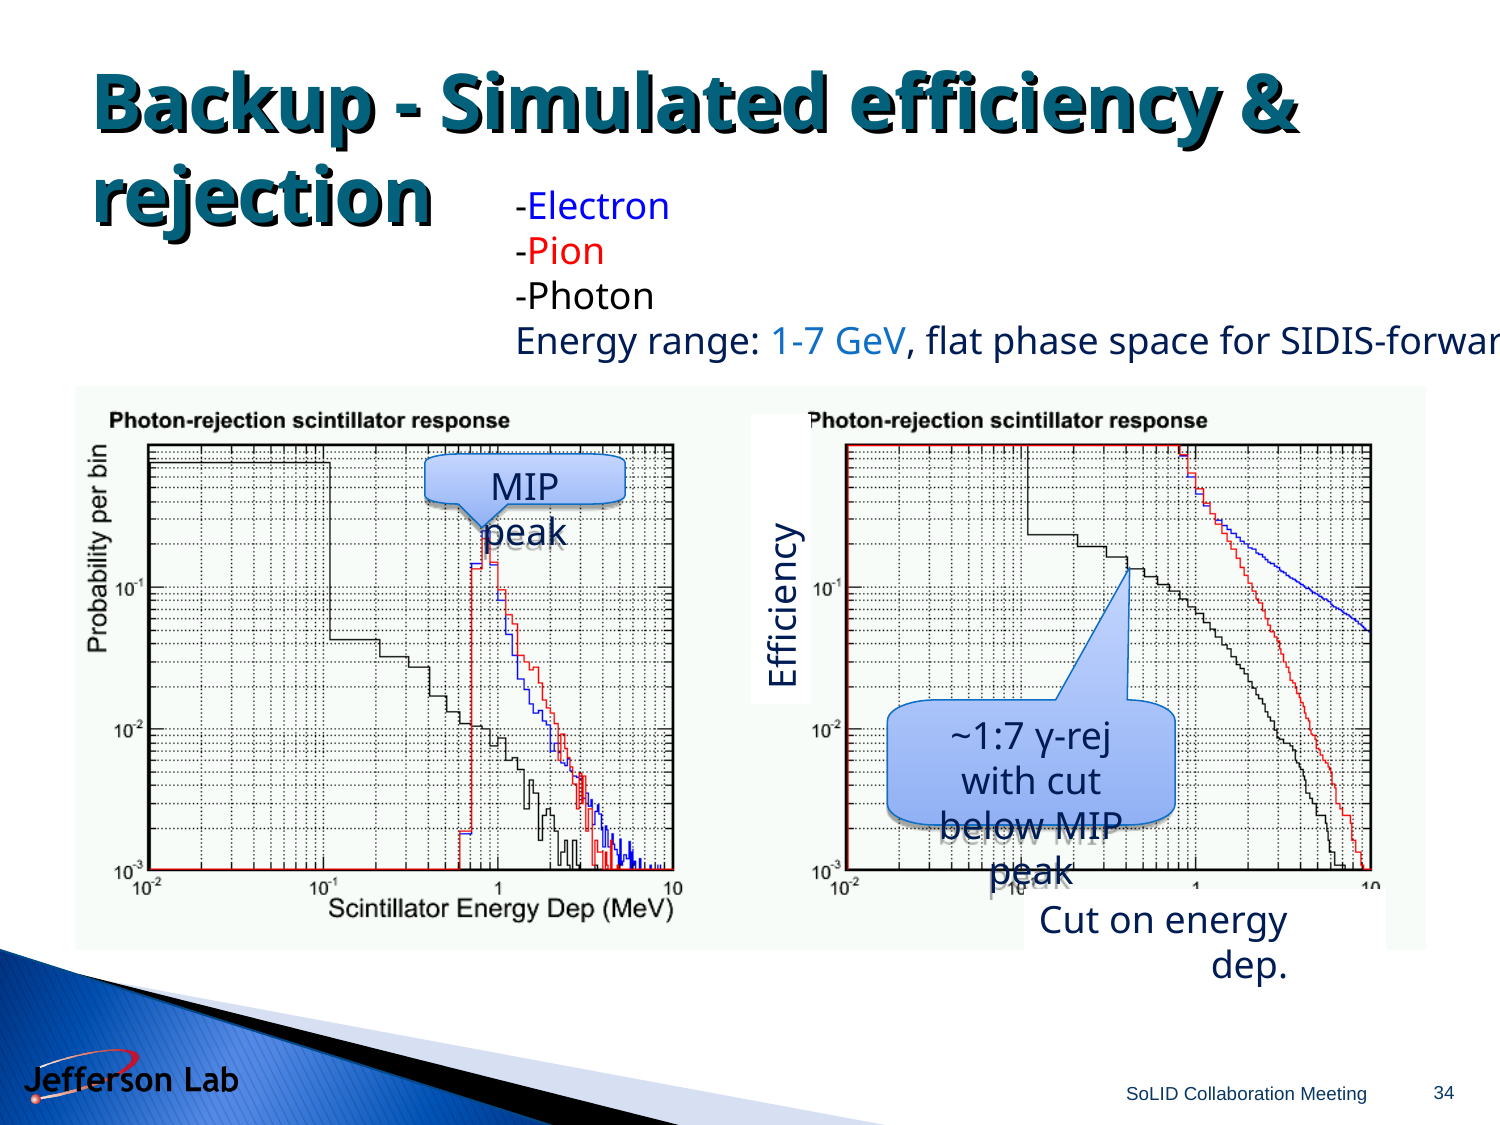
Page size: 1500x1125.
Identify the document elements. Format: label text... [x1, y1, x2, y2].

text_box MIP peak [424, 453, 626, 528]
text_box Efficiency [751, 414, 811, 704]
text_box Cut on energy dep. [1024, 889, 1386, 994]
text_box 34 [1418, 1051, 1479, 1112]
picture [75, 386, 1426, 950]
text_box Electron Pion Photon Energy range: 1-7 GeV, flat phase space for SIDIS-forward [500, 175, 1500, 370]
text_box SoLID Collaboration Meeting [1074, 1051, 1418, 1112]
title Backup - Simulated efficiency & rejection [75, 45, 1426, 233]
text_box ~1:7 γ-rej with cut below MIP peak [887, 567, 1176, 826]
